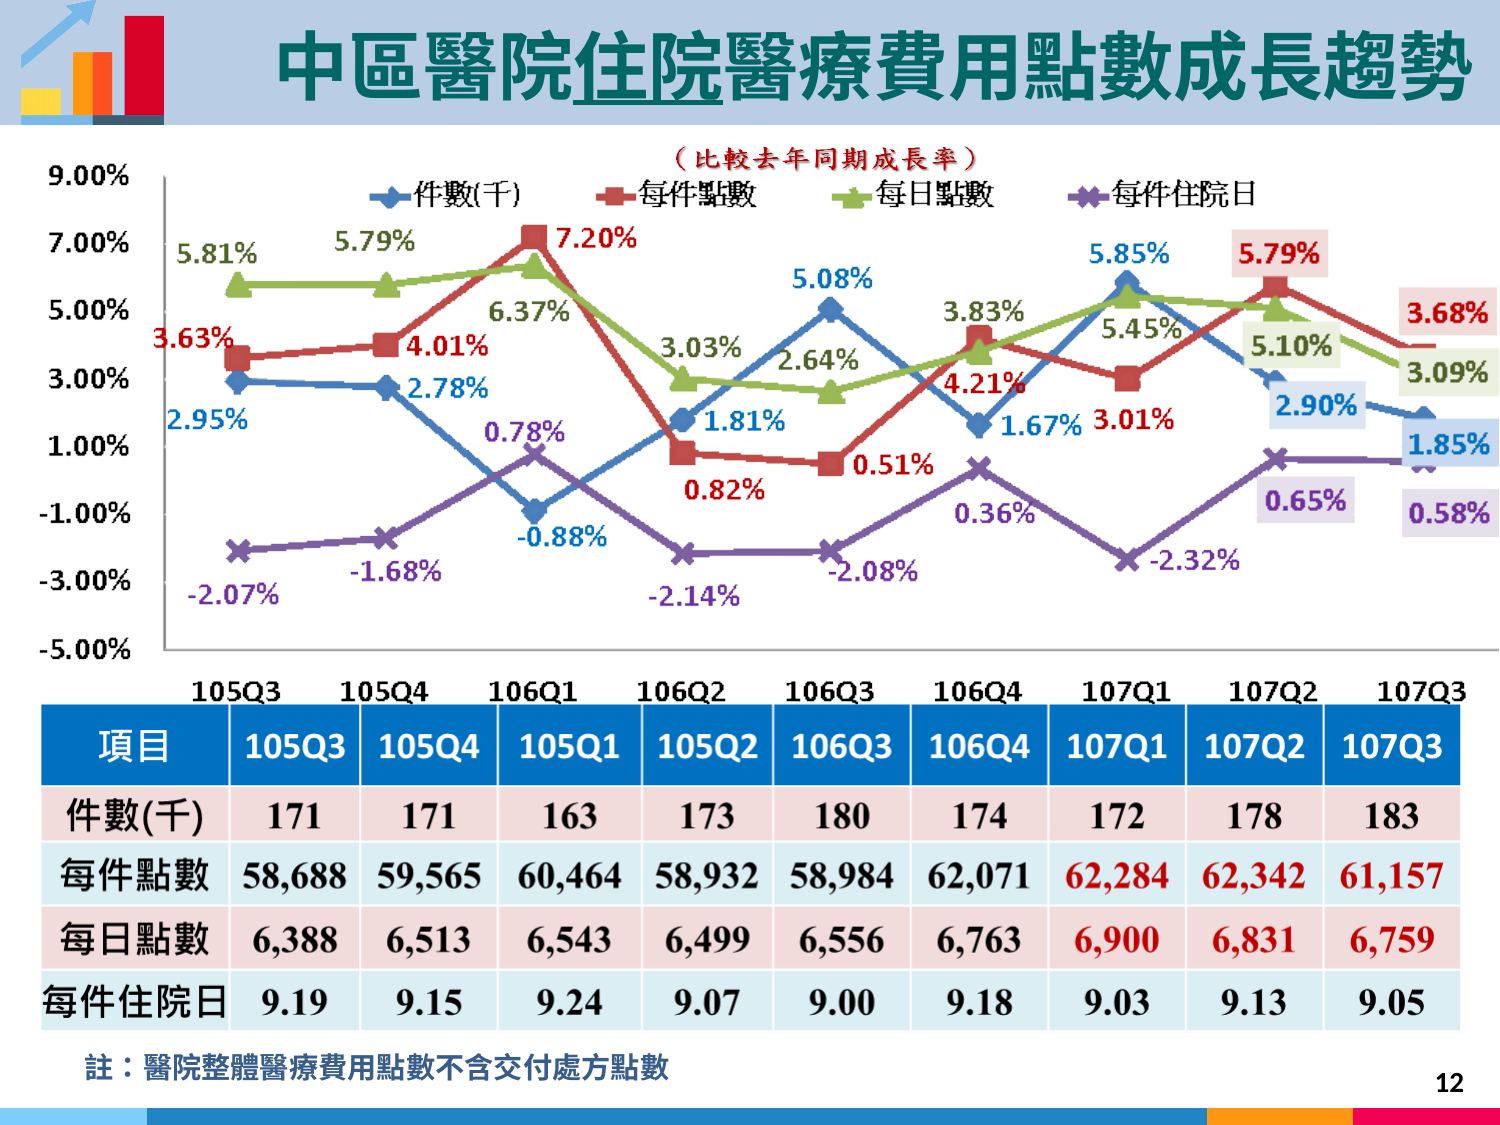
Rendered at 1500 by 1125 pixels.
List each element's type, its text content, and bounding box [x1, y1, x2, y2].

picture [4, 131, 1499, 1048]
text_box <編號> [1404, 1048, 1495, 1118]
picture [17, 0, 168, 125]
title 中區醫院住院醫療費用點數成長趨勢 [246, 0, 1500, 140]
text_box 註：醫院整體醫療費用點數不含交付處方點數 [69, 1042, 899, 1093]
